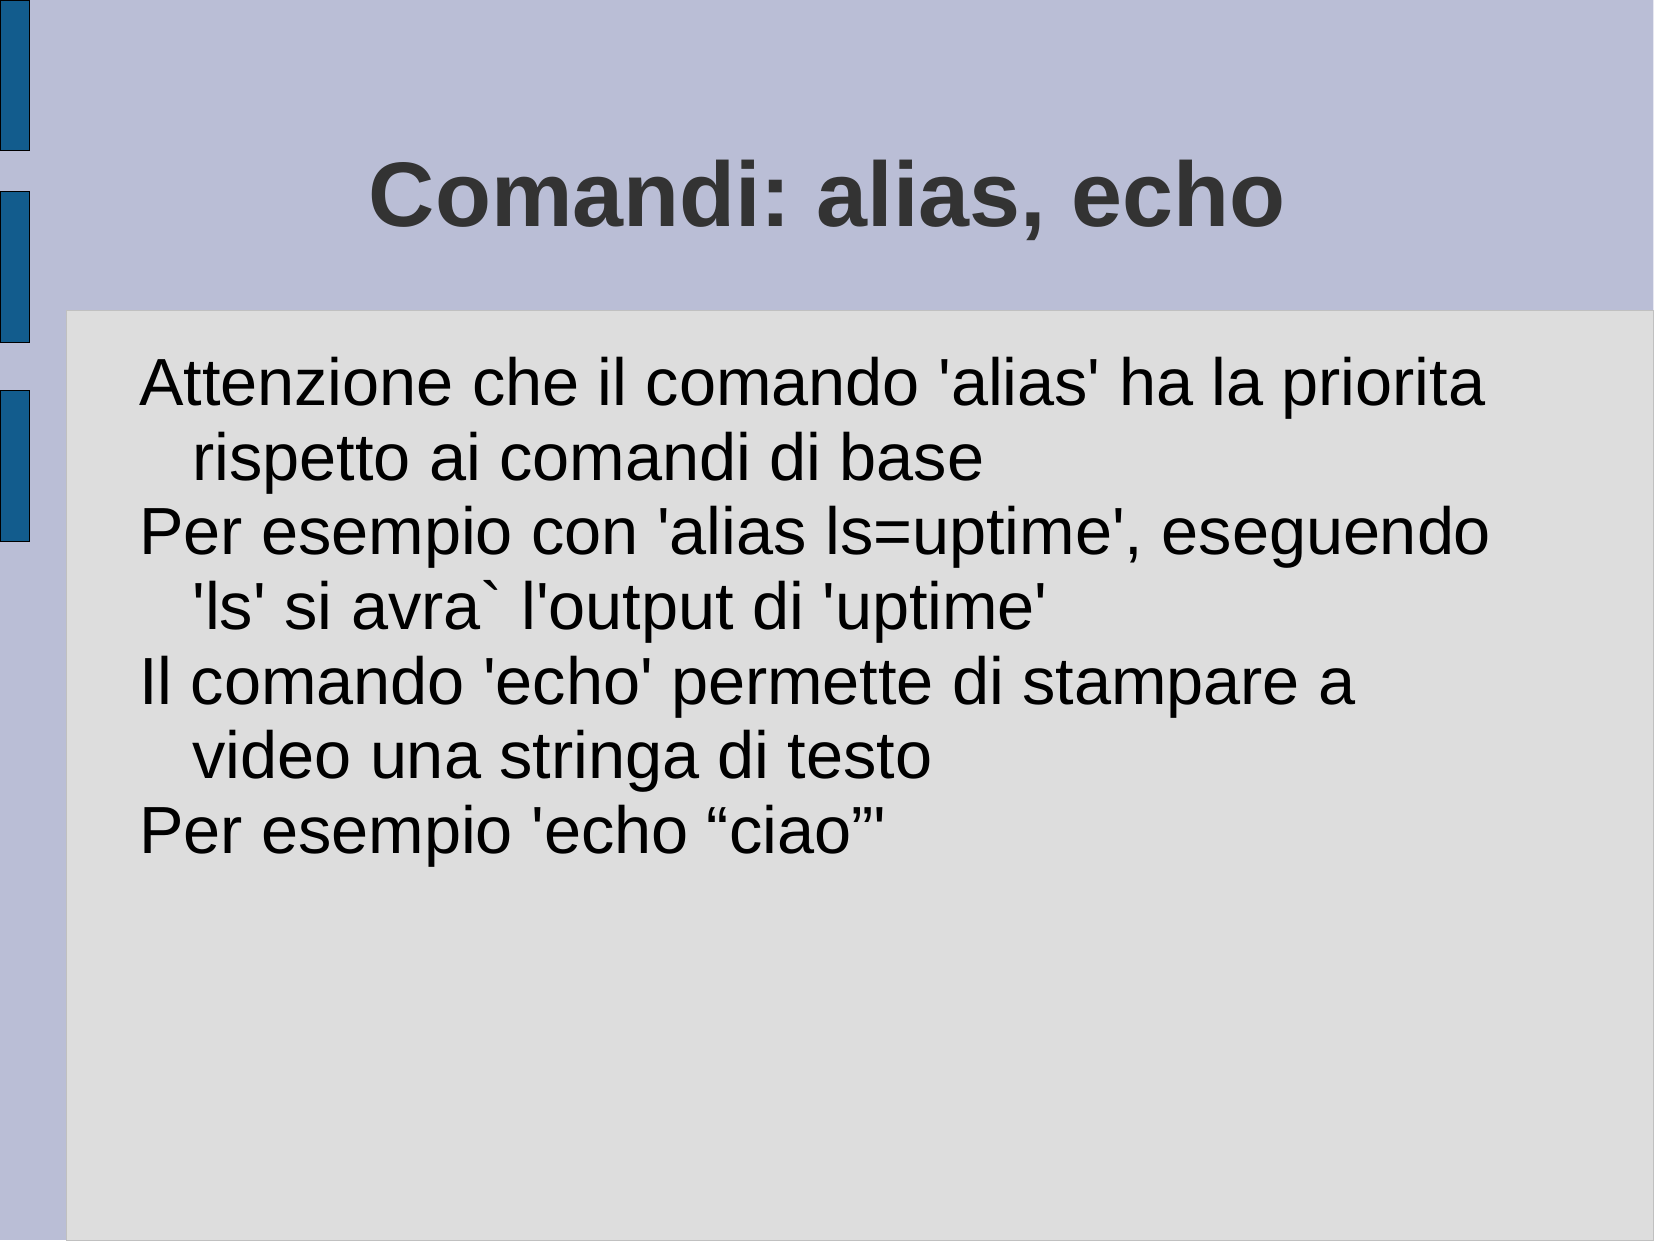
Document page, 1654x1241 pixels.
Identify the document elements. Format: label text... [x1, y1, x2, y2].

title Comandi: alias, echo [121, 91, 1534, 299]
list Attenzione che il comando 'alias' ha la priorita rispetto ai comandi di base Per esempio con 'alias ls=uptime', eseguendo 'ls' si avra` l'output di 'uptime' Il comando 'echo' permette di stampare a video una stringa di testo Per esempio 'echo “ciao”' [121, 344, 1534, 1127]
